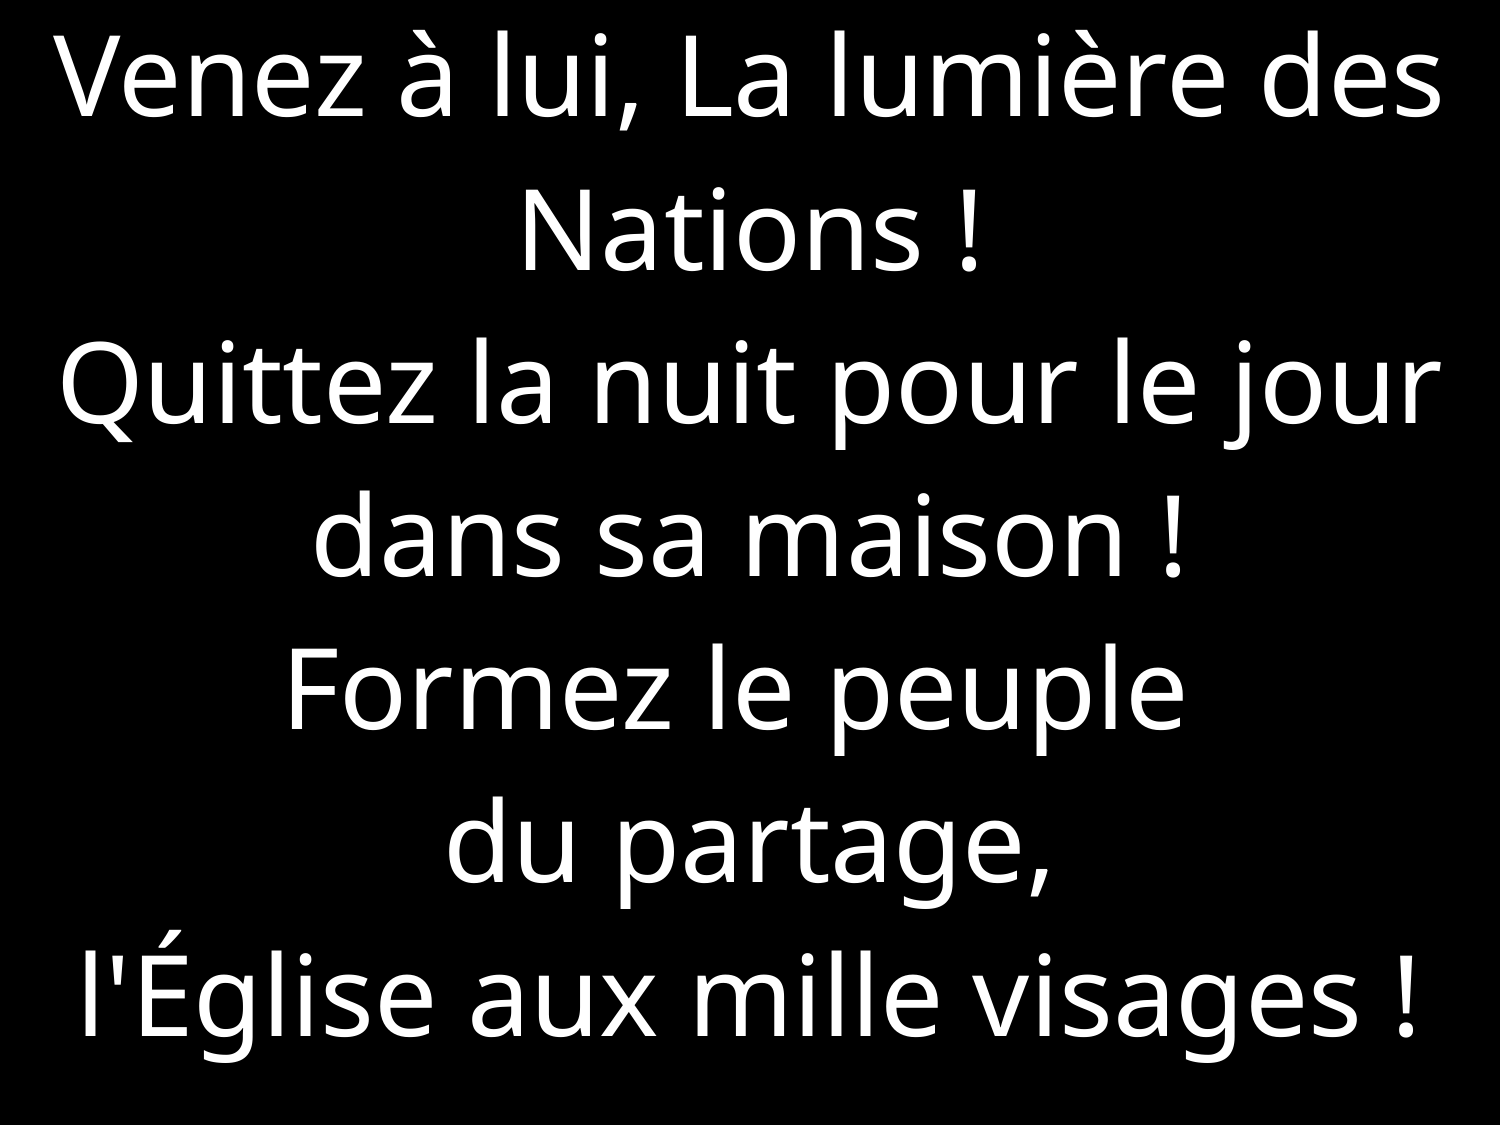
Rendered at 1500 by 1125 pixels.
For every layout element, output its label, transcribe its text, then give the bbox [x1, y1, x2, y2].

subtitle Venez à lui, La lumière des Nations ! Quittez la nuit pour le jour dans sa maison ! Formez le peuple du partage, l'Église aux mille visages ! [5, 0, 1495, 1125]
